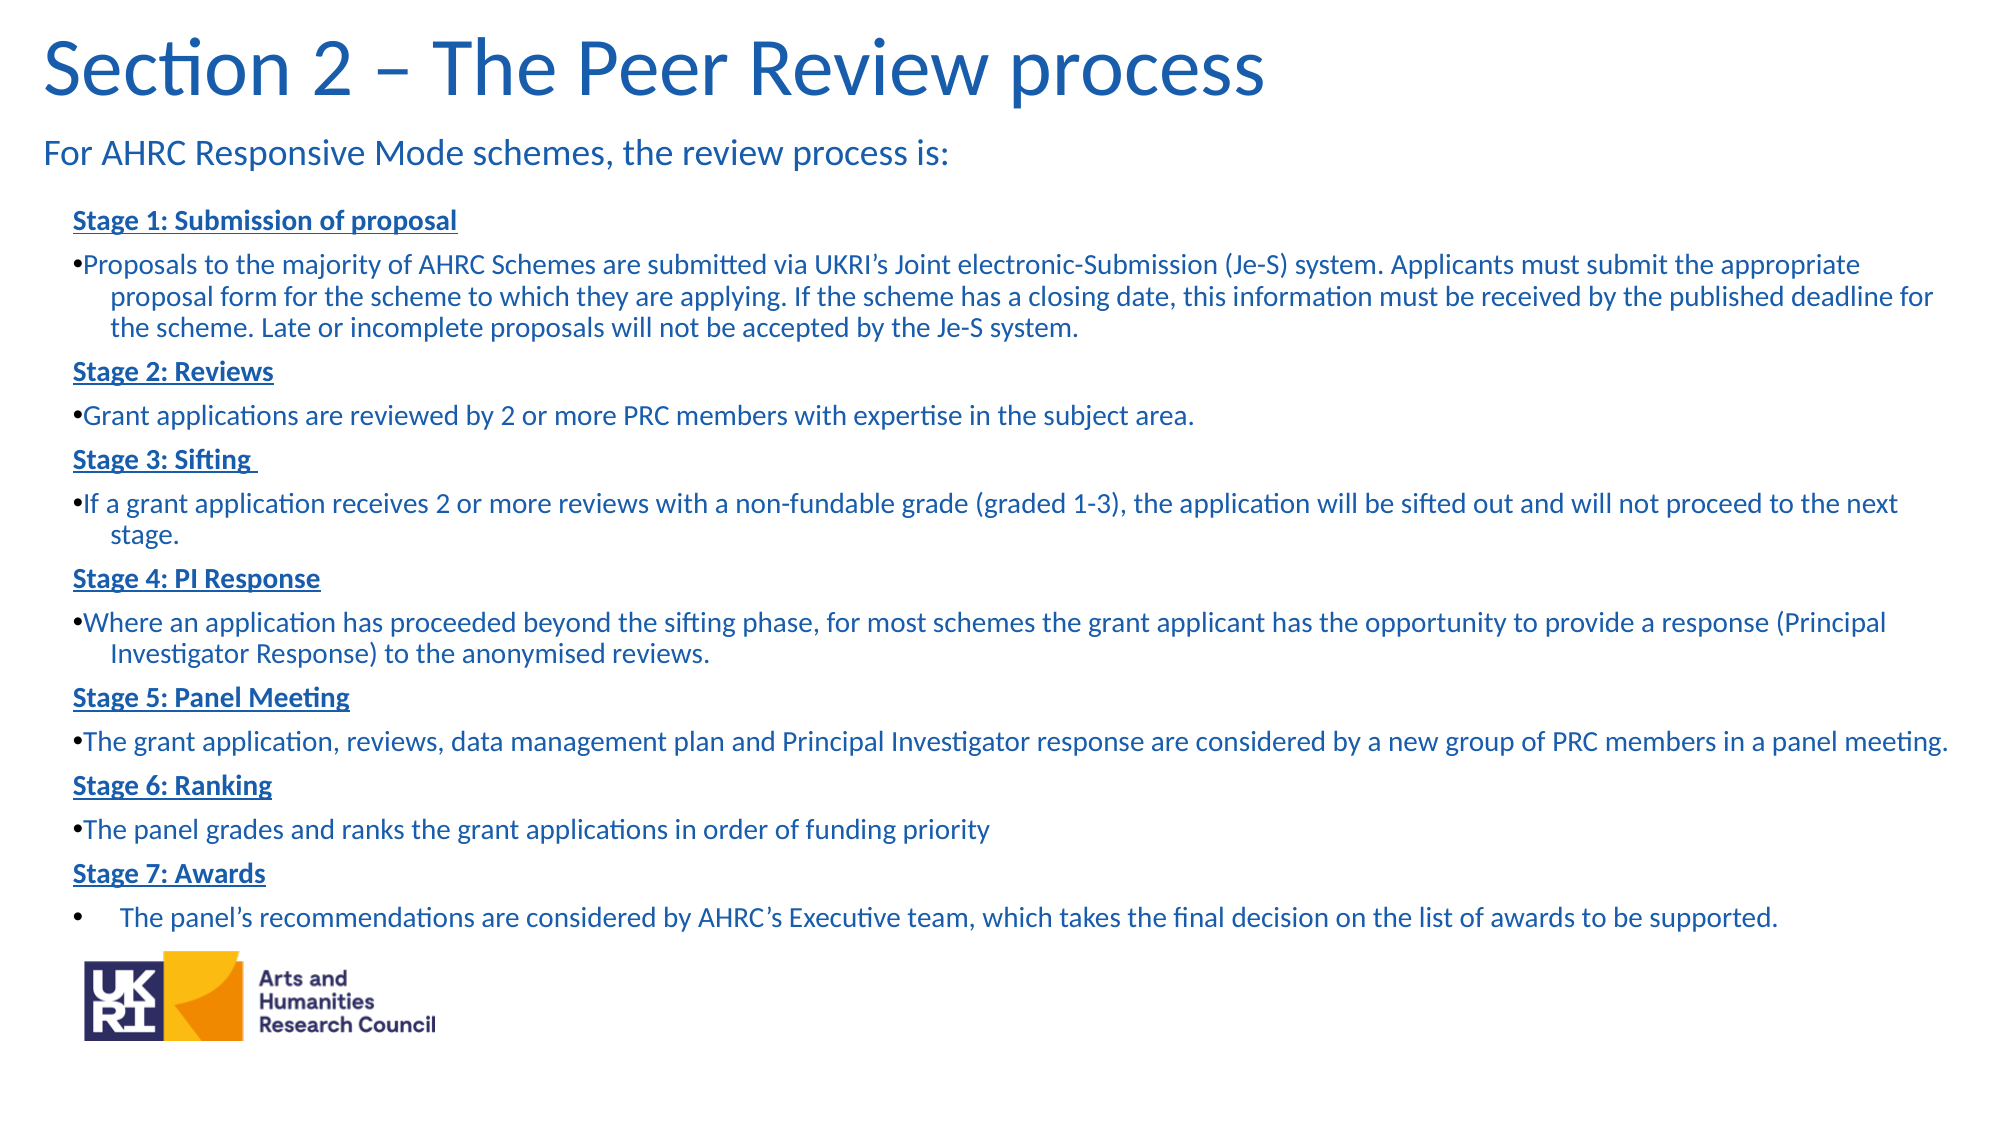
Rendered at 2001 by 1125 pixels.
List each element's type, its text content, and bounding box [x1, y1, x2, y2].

text_box Stage 1: Submission of proposal Proposals to the majority of AHRC Schemes are submitted via UKRI’s Joint electronic-Submission (Je-S) system. Applicants must submit the appropriate proposal form for the scheme to which they are applying. If the scheme has a closing date, this information must be received by the published deadline for the scheme. Late or incomplete proposals will not be accepted by the Je-S system. Stage 2: Reviews Grant applications are reviewed by 2 or more PRC members with expertise in the subject area. Stage 3: Sifting If a grant application receives 2 or more reviews with a non-fundable grade (graded 1-3), the application will be sifted out and will not proceed to the next stage. Stage 4: PI Response Where an application has proceeded beyond the sifting phase, for most schemes the grant applicant has the opportunity to provide a response (Principal Investigator Response) to the anonymised reviews. Stage 5: Panel Meeting The grant application, reviews, data management plan and Principal Investigator response are considered by a new group of PRC members in a panel meeting. Stage 6: Ranking The panel grades and ranks the grant applications in order of funding priority Stage 7: Awards The panel’s recommendations are considered by AHRC’s Executive team, which takes the final decision on the list of awards to be supported. [57, 194, 1982, 945]
text_box For AHRC Responsive Mode schemes, the review process is: [29, 120, 1029, 180]
text_box Section 2 – The Peer Review process [29, 4, 1865, 119]
